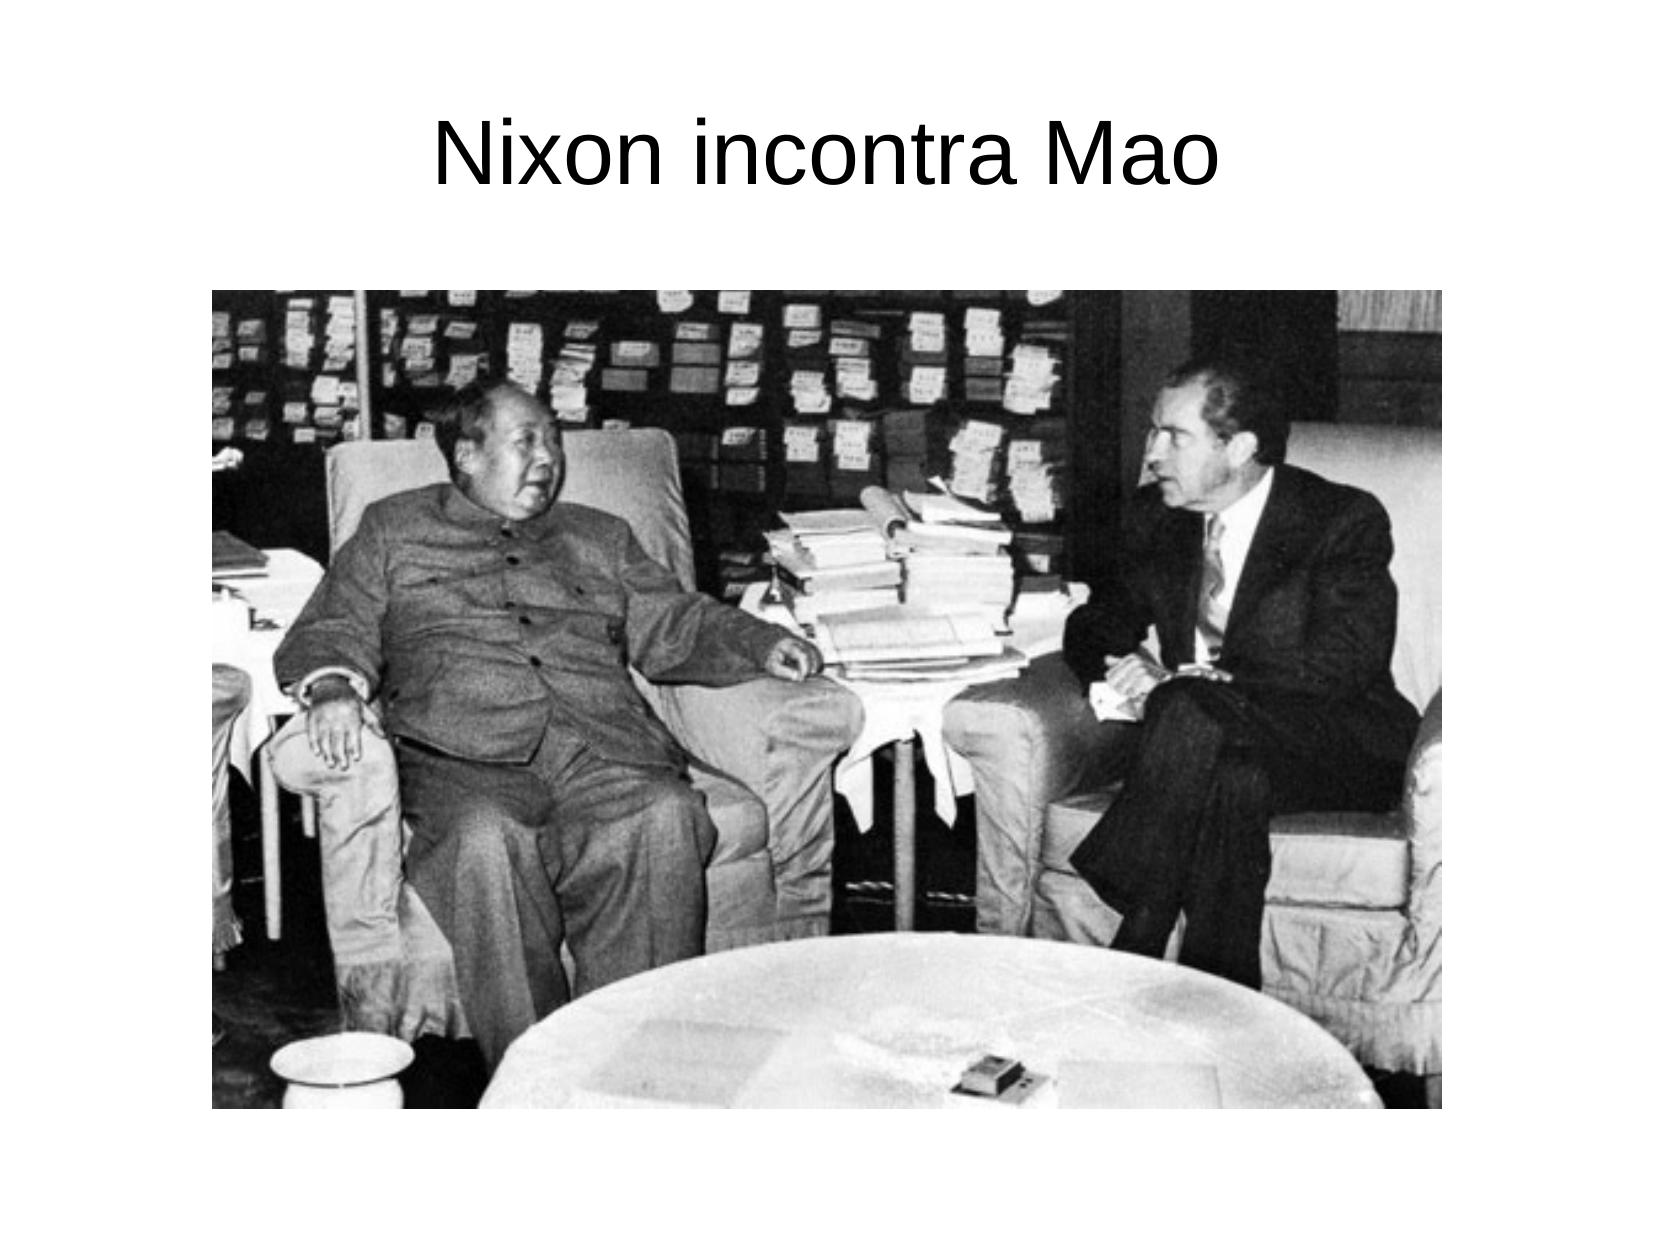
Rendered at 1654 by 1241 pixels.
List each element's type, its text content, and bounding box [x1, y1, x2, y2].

title Nixon incontra Mao [82, 49, 1571, 257]
picture [212, 290, 1442, 1109]
